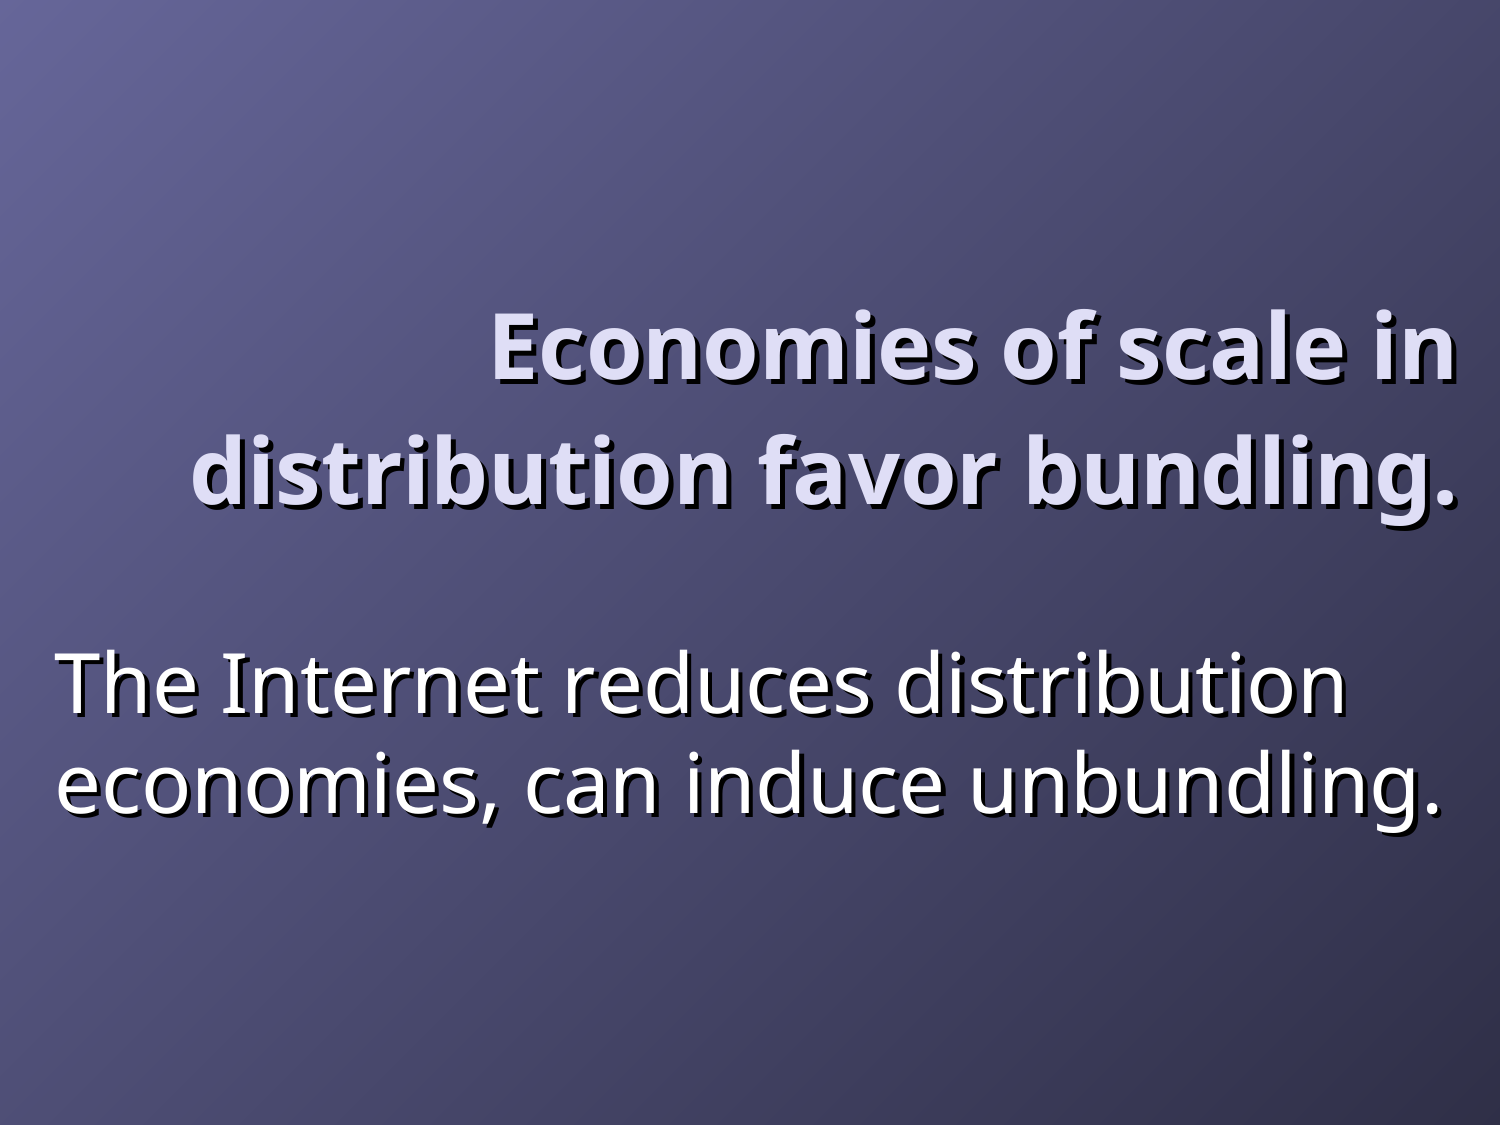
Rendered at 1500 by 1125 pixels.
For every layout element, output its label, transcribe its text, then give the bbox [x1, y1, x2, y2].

text_box The Internet reduces distribution economies, can induce unbundling. [39, 622, 1460, 838]
title Economies of scale in distribution favor bundling. [12, 288, 1475, 524]
